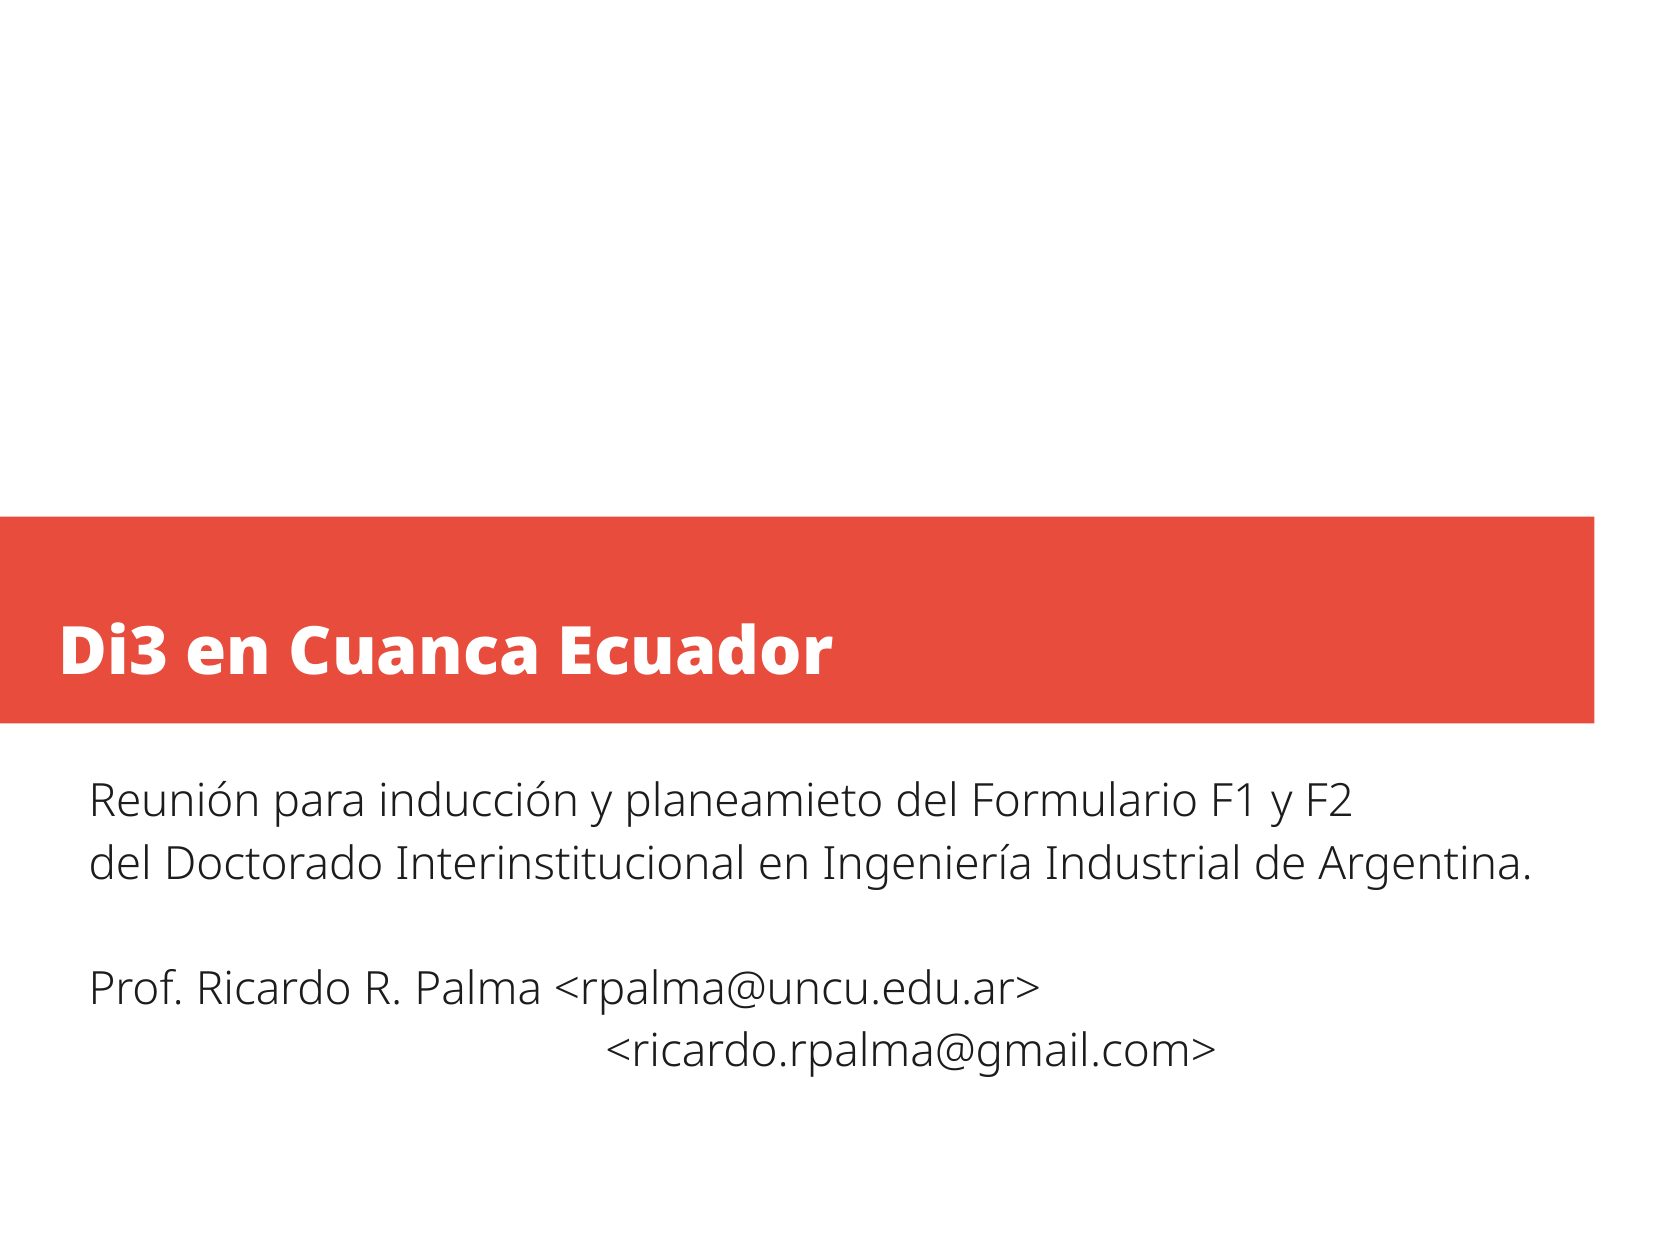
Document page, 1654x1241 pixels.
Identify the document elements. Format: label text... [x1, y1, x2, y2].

subtitle Reunión para inducción y planeamieto del Formulario F1 y F2 del Doctorado Interinstitucional en Ingeniería Industrial de Argentina. Prof. Ricardo R. Palma <rpalma@uncu.edu.ar> <ricardo.rpalma@gmail.com> [88, 767, 1595, 1182]
title Di3 en Cuanca Ecuador [59, 546, 1595, 694]
